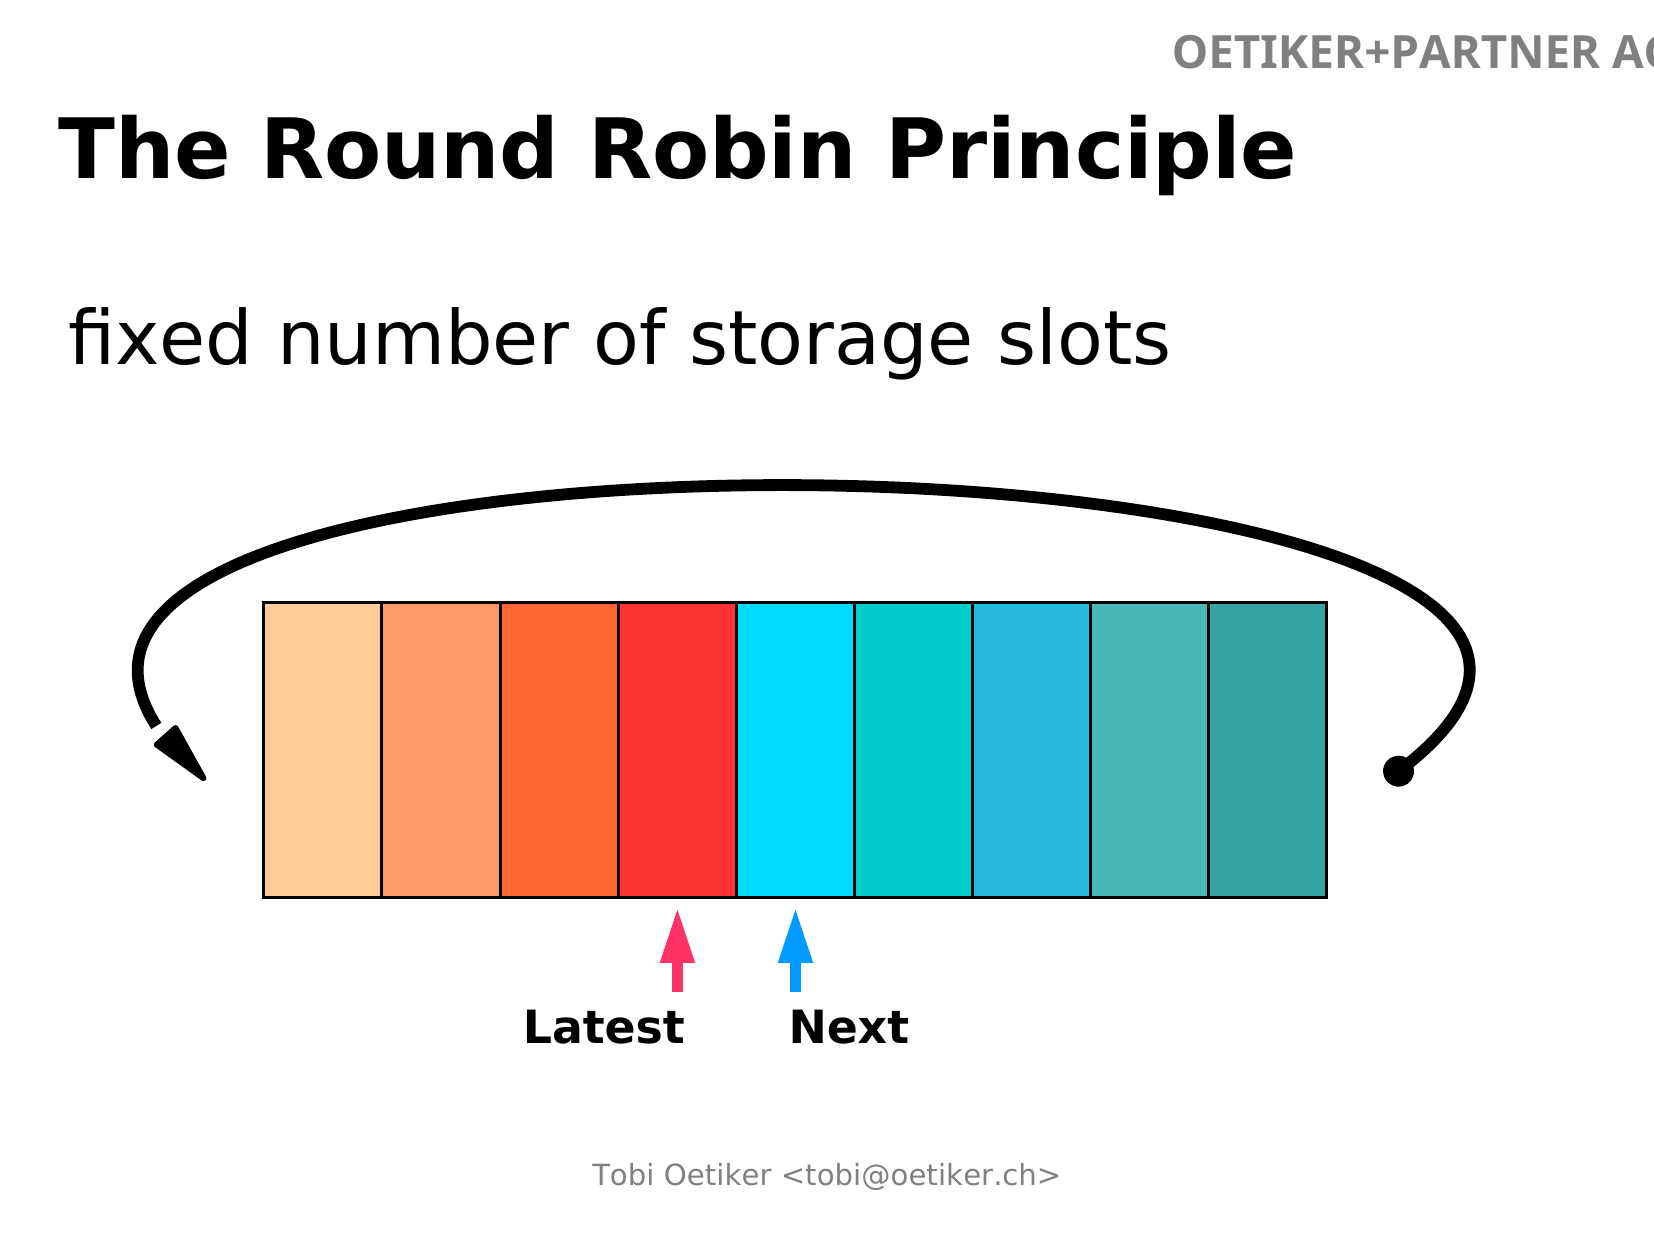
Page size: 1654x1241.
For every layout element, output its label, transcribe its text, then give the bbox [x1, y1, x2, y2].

title The Round Robin Principle [59, 75, 1607, 225]
text_box Next [772, 992, 923, 1064]
list fixed number of storage slots [50, 295, 1571, 1099]
text_box Latest [506, 992, 698, 1064]
text_box [263, 602, 1327, 898]
